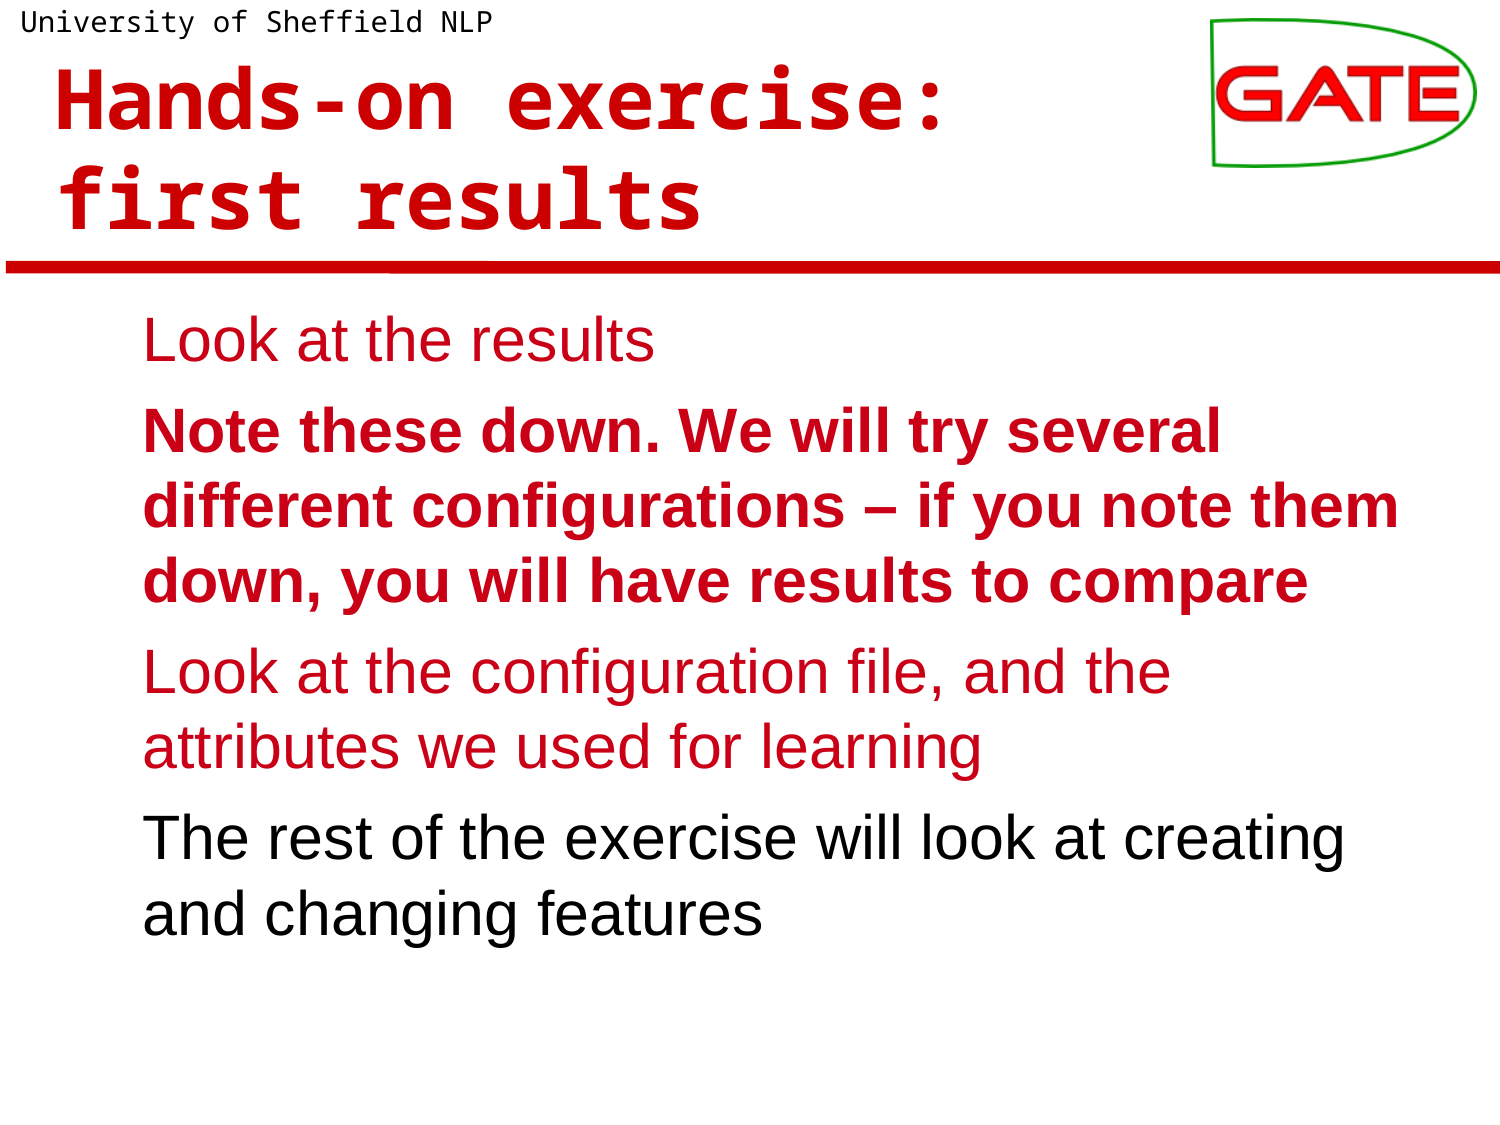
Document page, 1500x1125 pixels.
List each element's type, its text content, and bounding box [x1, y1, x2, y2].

picture [1210, 18, 1477, 168]
title Hands-on exercise: first results [41, 37, 1391, 254]
list Look at the results Note these down. We will try several different configurations – if you note them down, you will have results to compare Look at the configuration file, and the attributes we used for learning The rest of the exercise will look at creating and changing features [74, 290, 1425, 1034]
